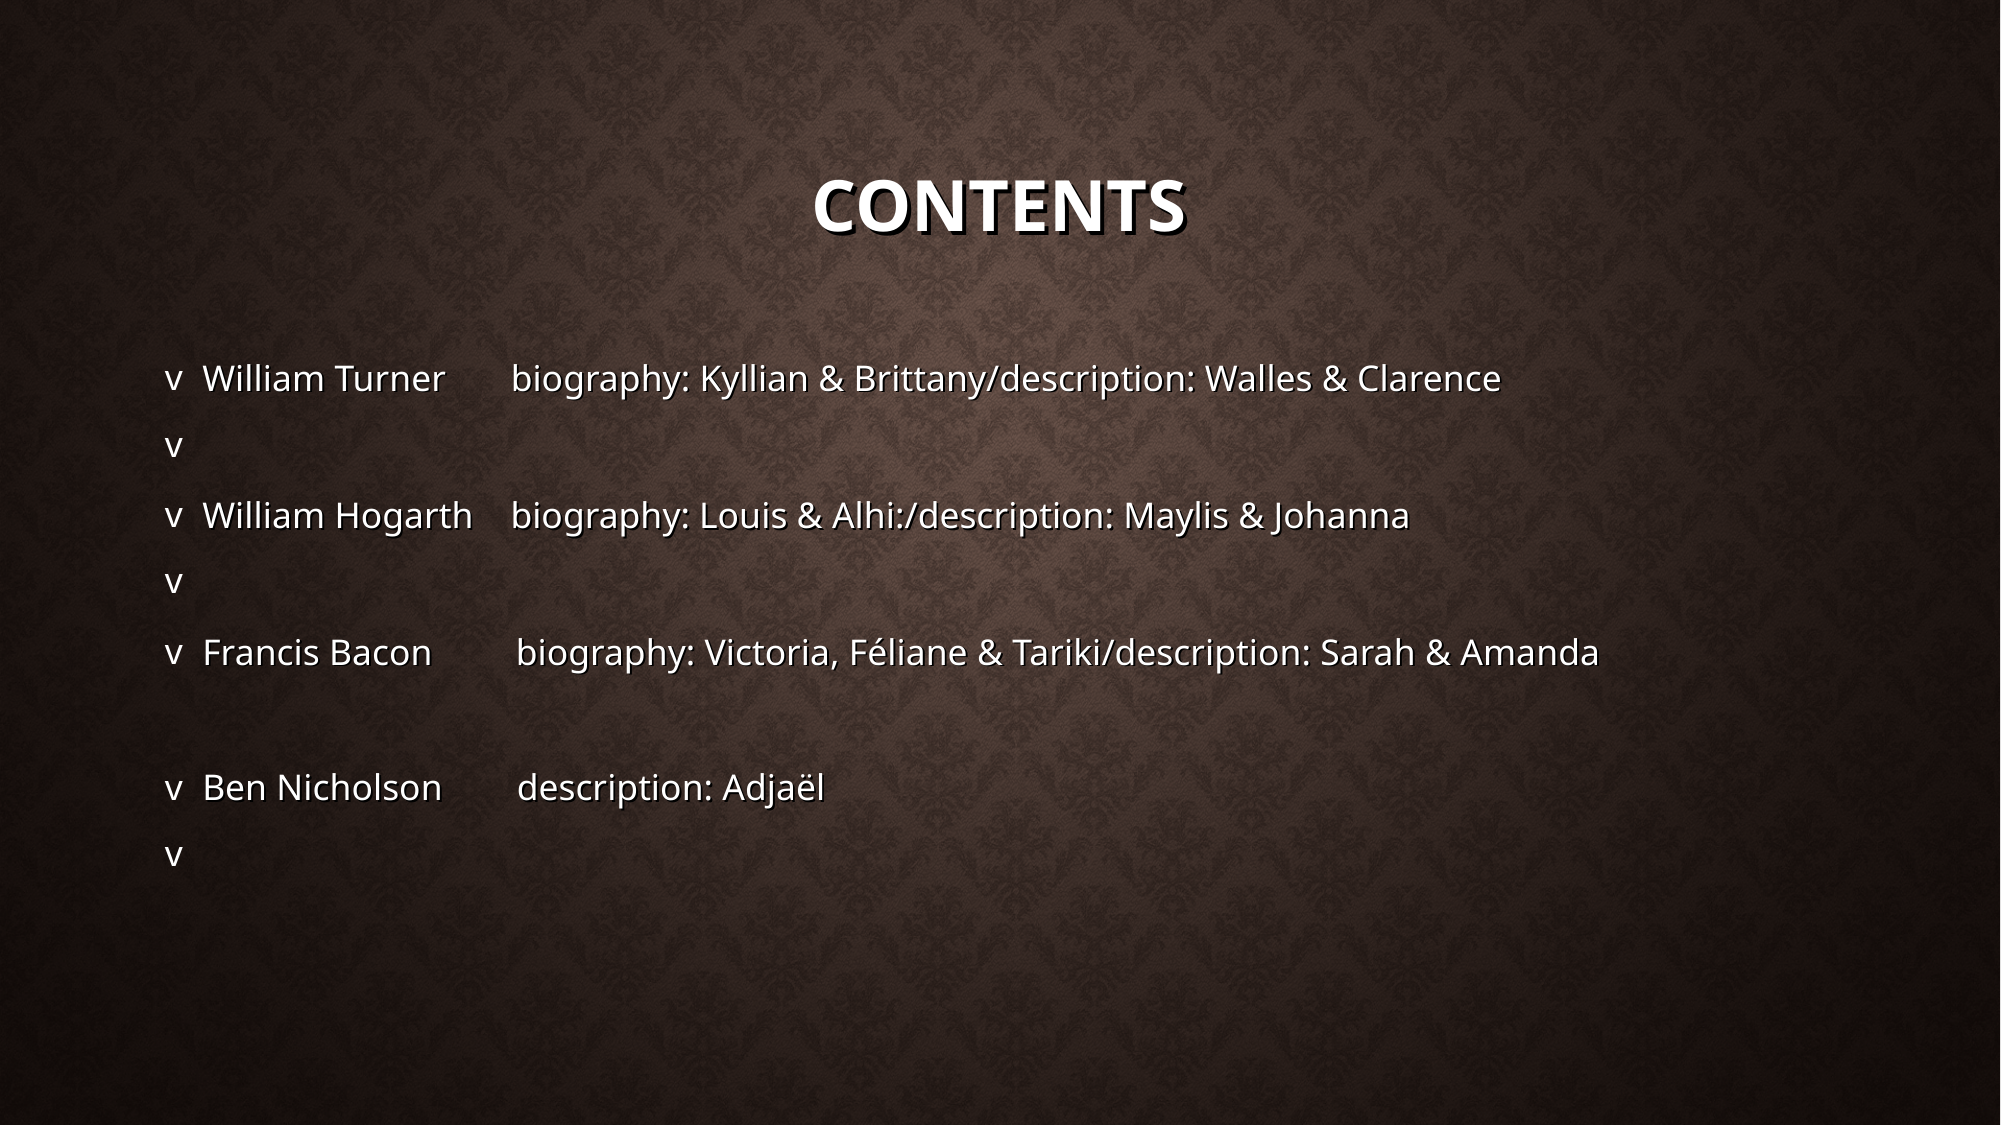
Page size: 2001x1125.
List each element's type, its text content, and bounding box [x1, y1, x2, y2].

title Contents [149, 99, 1849, 318]
list William Turner biography: Kyllian & Brittany/description: Walles & Clarence William Hogarth biography: Louis & Alhi:/description: Maylis & Johanna Francis Bacon biography: Victoria, Féliane & Tariki/description: Sarah & Amanda Ben Nicholson description: Adjaël [149, 343, 1849, 950]
